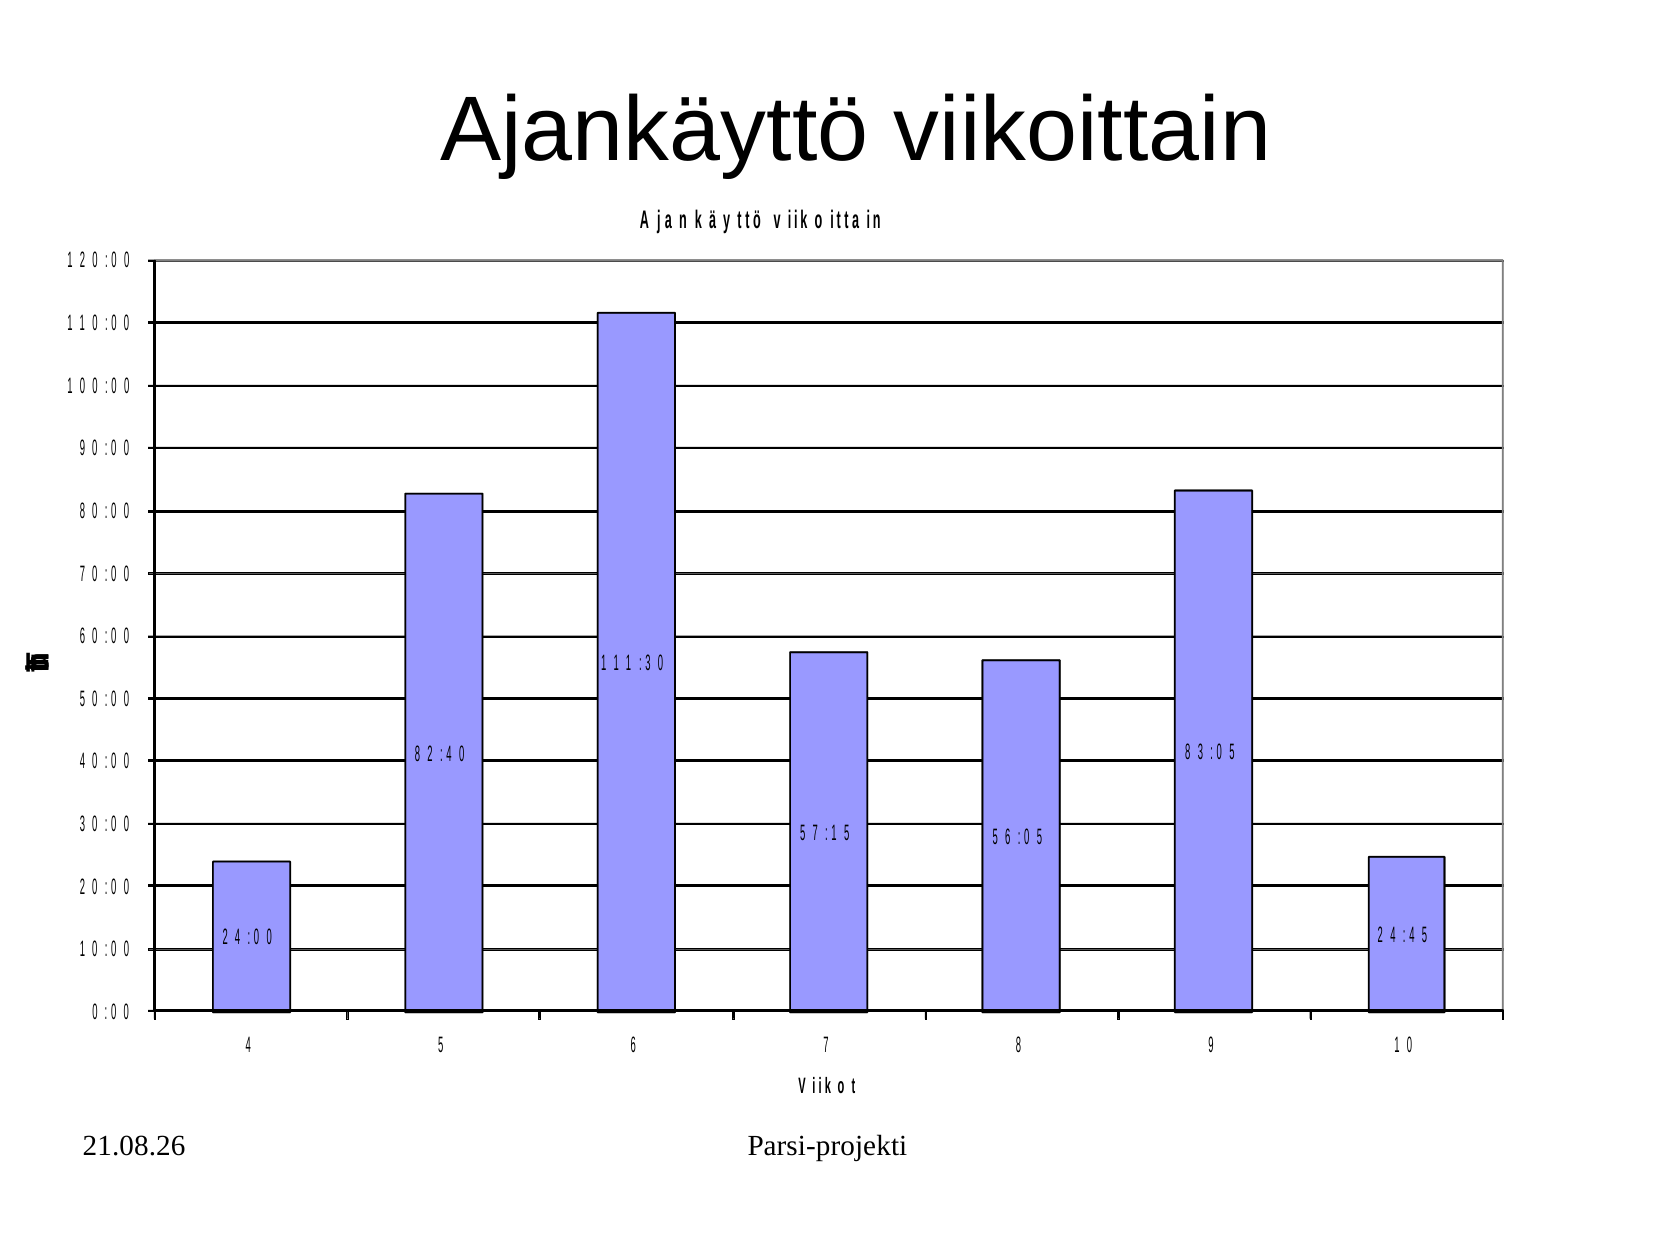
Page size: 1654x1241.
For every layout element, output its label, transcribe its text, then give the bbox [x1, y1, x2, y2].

chart [0, 187, 1527, 1125]
title Ajankäyttö viikoittain [112, 32, 1601, 226]
